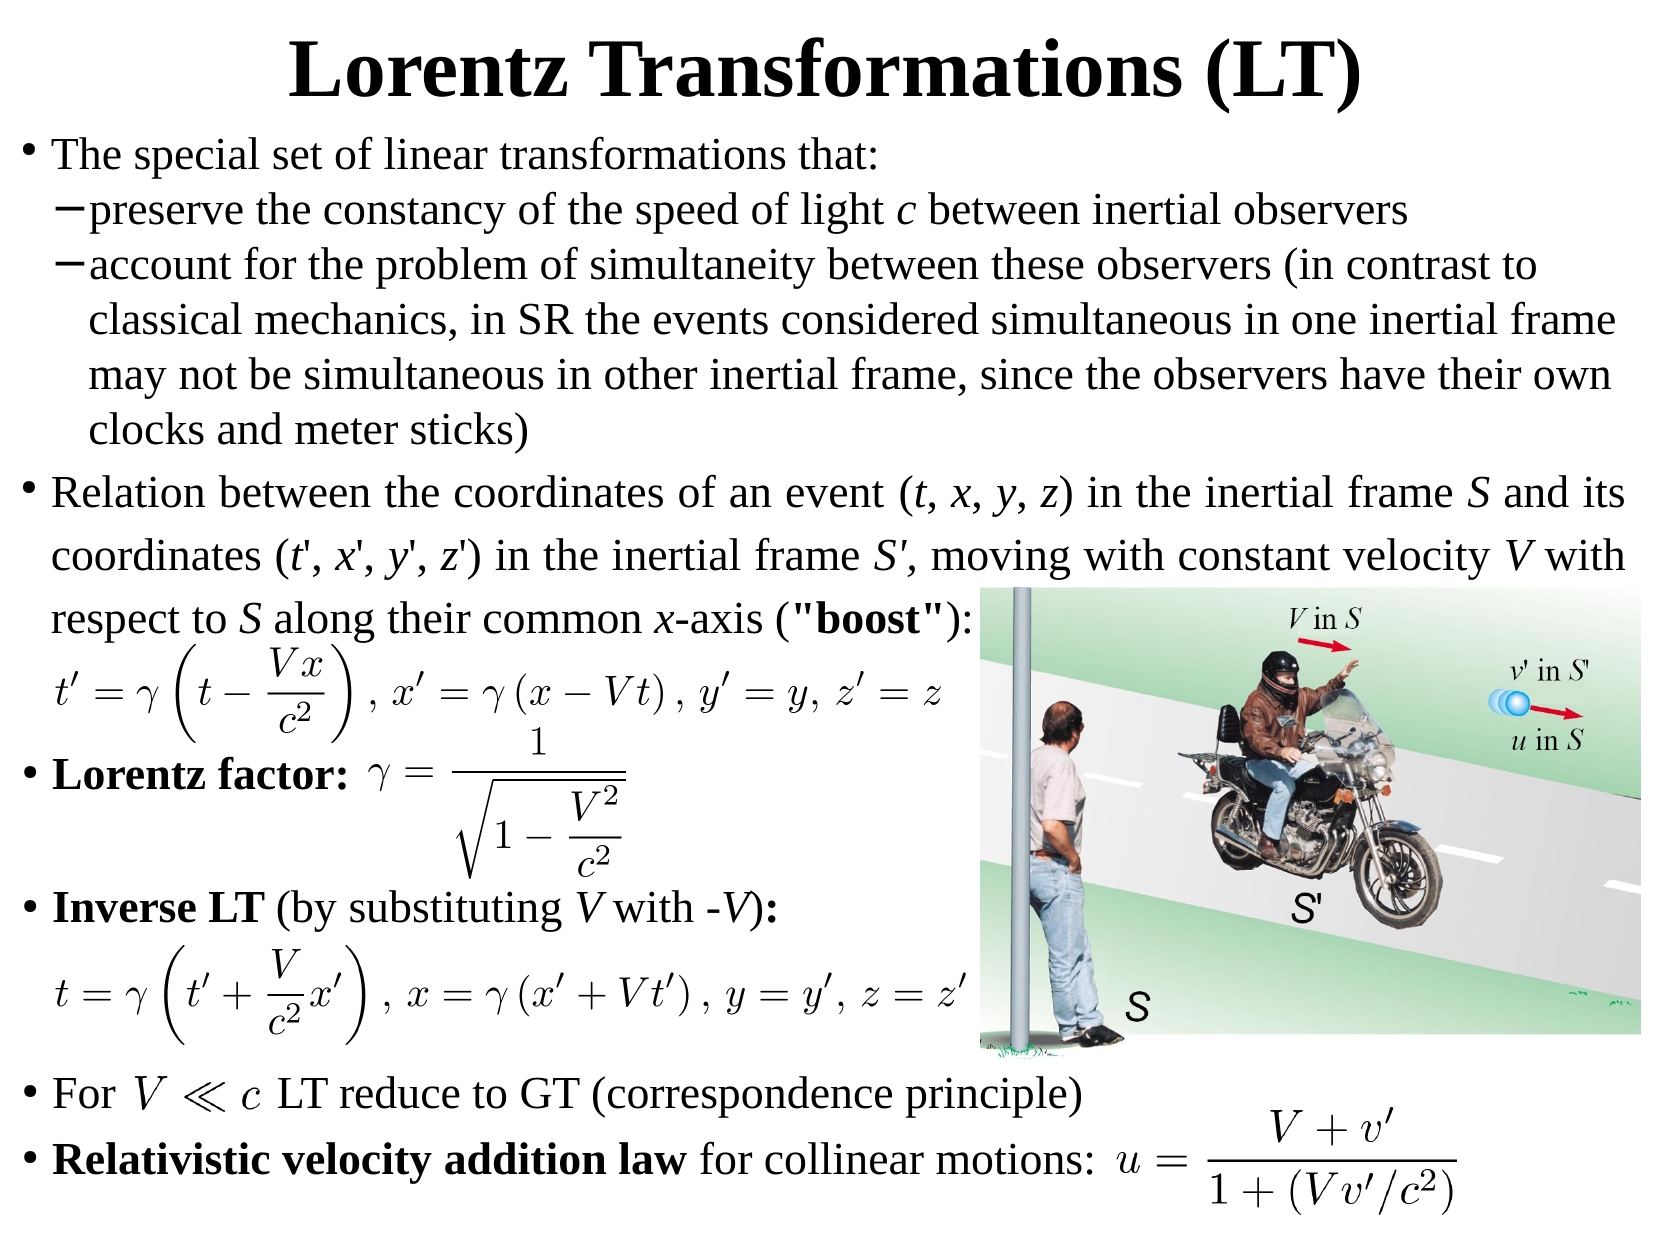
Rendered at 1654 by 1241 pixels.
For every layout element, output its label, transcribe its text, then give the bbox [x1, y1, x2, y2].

picture [55, 644, 941, 879]
title Lorentz Transformations (LT) [27, 11, 1626, 115]
text_box Lorentz factor: Inverse LT (by substituting V with -V): For LT reduce to GT (correspondence principle) Relativistic velocity addition law for collinear motions: [7, 733, 1126, 1192]
picture [980, 587, 1641, 1059]
picture [55, 945, 966, 1045]
picture [1116, 1106, 1457, 1215]
picture [134, 1076, 260, 1112]
list The special set of linear transformations that: preserve the constancy of the speed of light c between inertial observers account for the problem of simultaneity between these observers (in contrast to classical mechanics, in SR the events considered simultaneous in one inertial frame may not be simultaneous in other inertial frame, since the observers have their own clocks and meter sticks) Relation between the coordinates of an event (t, x, y, z) in the inertial frame S and its coordinates (t', x', y', z') in the inertial frame S', moving with constant velocity V with respect to S along their common x-axis ("boost"): [20, 115, 1626, 643]
